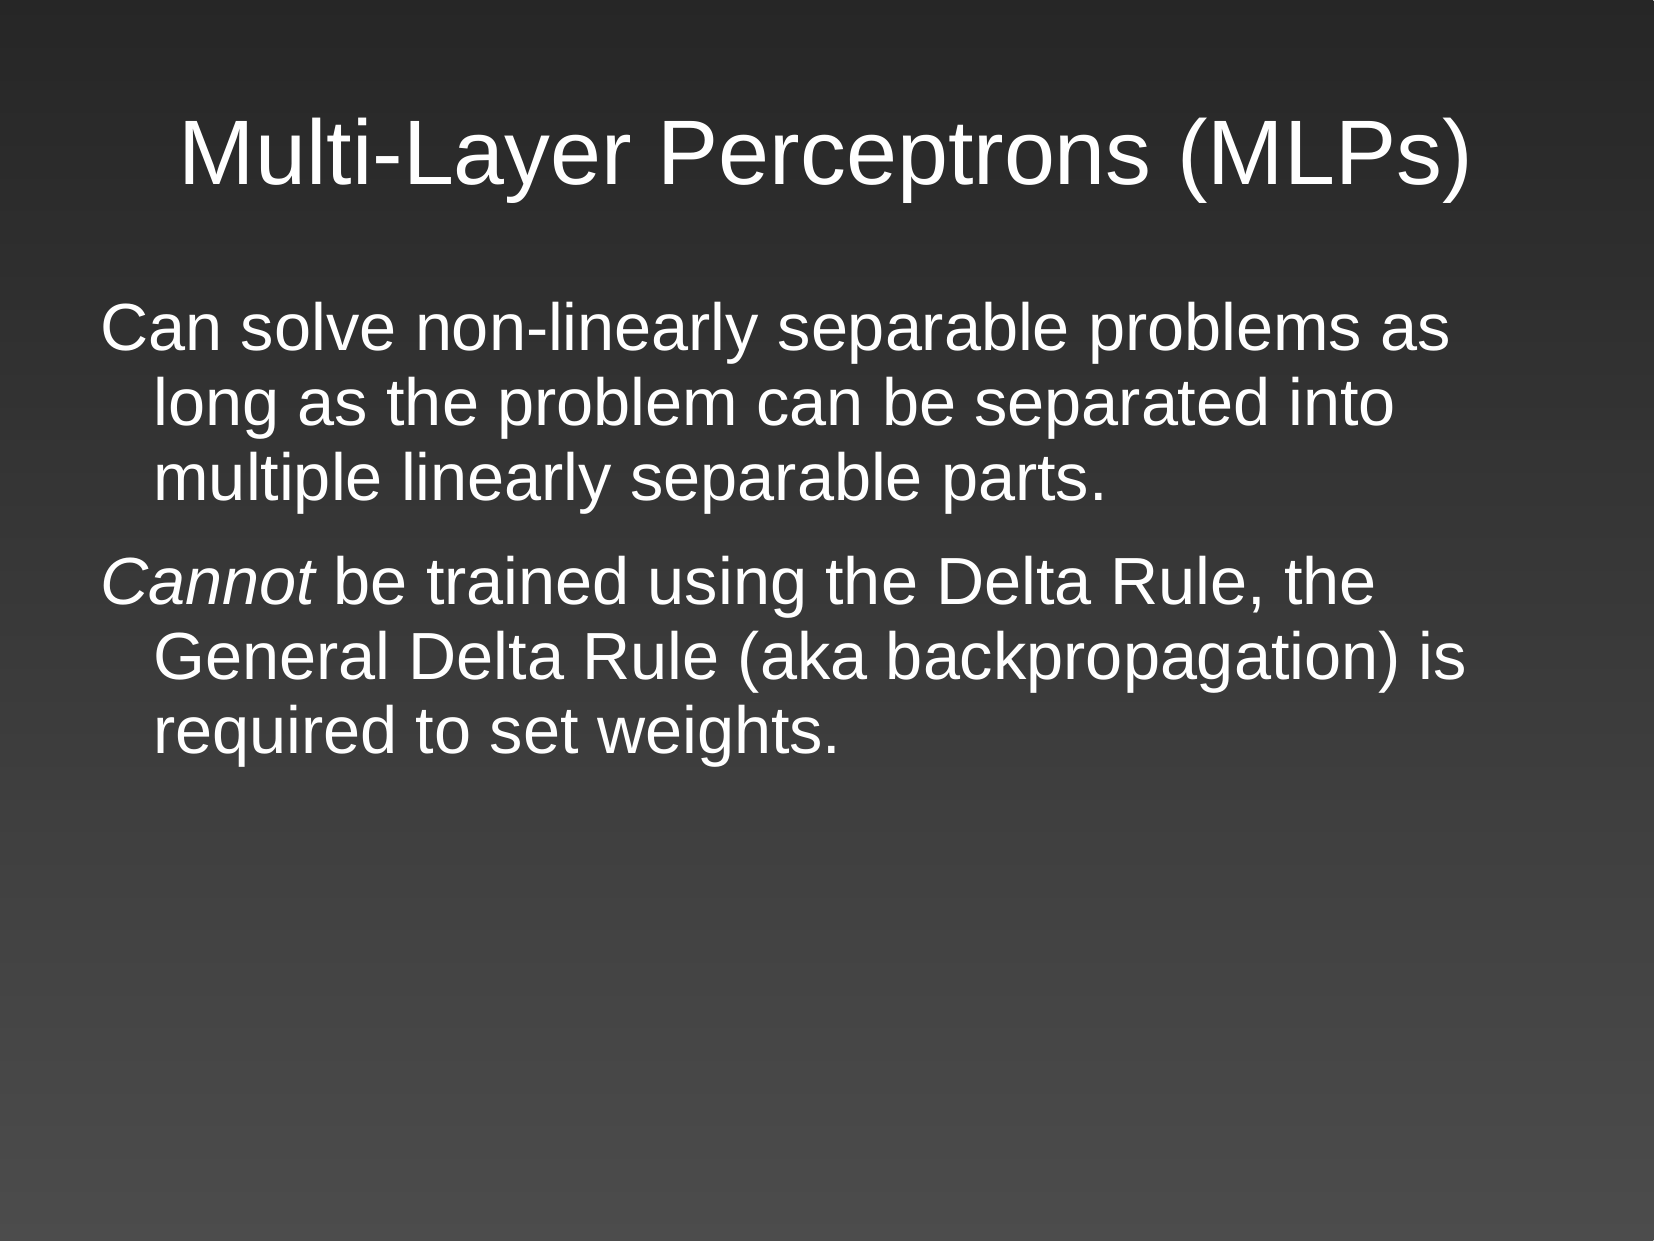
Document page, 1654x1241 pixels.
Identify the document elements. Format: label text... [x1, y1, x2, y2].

title Multi-Layer Perceptrons (MLPs) [82, 49, 1571, 257]
list Can solve non-linearly separable problems as long as the problem can be separated into multiple linearly separable parts. Cannot be trained using the Delta Rule, the General Delta Rule (aka backpropagation) is required to set weights. [82, 290, 1571, 1094]
